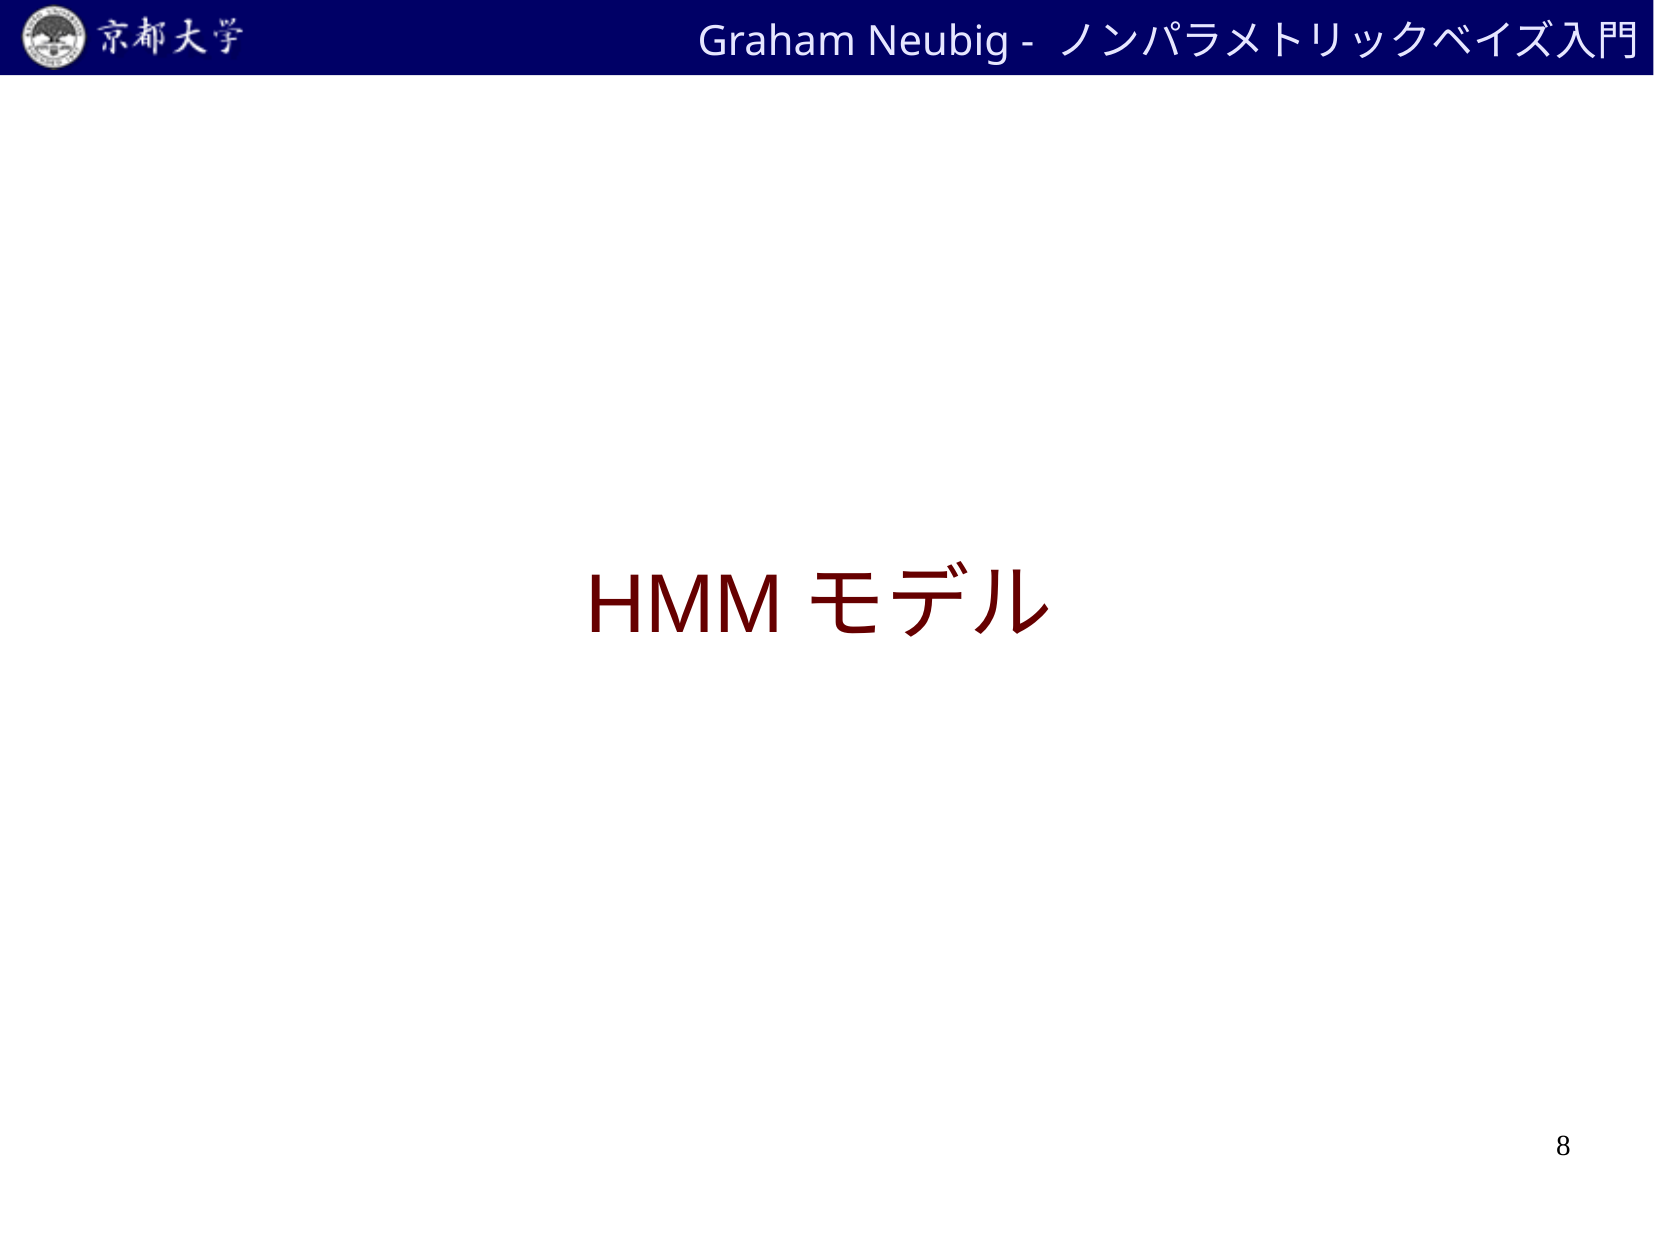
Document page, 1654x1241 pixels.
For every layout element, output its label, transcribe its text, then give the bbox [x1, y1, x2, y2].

picture [0, 0, 247, 70]
title HMMモデル [75, 507, 1564, 685]
